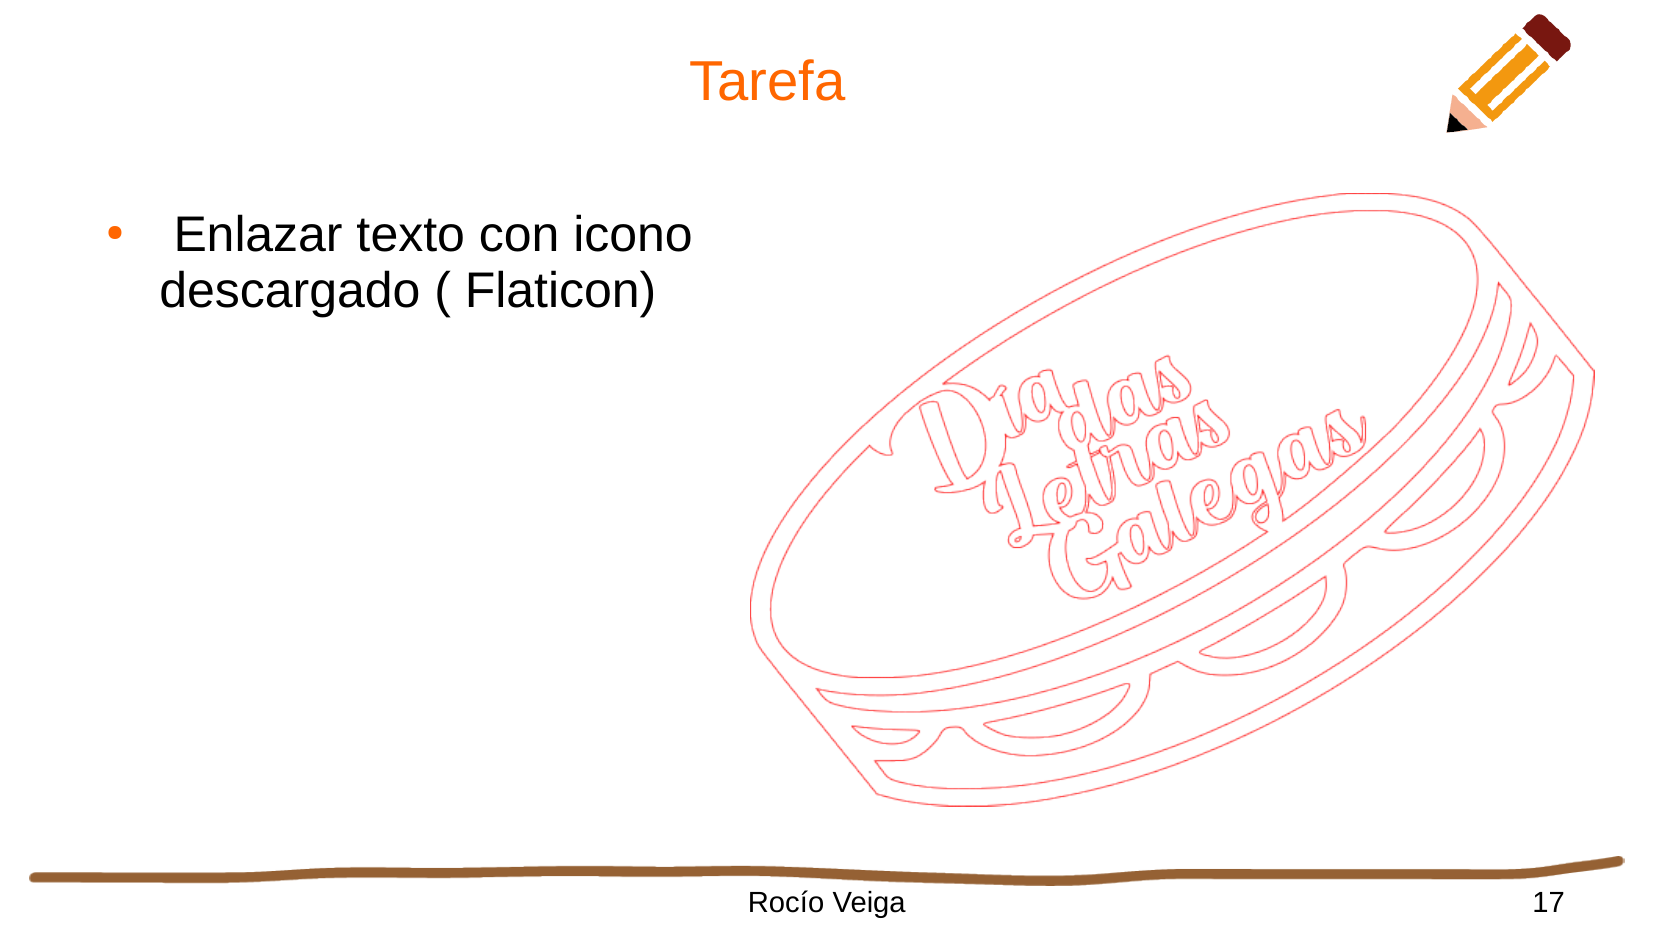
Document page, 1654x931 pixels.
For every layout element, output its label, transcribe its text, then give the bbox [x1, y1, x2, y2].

picture [29, 856, 1625, 886]
picture [750, 193, 1595, 807]
picture [1446, 14, 1571, 133]
list Enlazar texto con icono descargado ( Flaticon) [88, 206, 809, 857]
title Tarefa [88, 29, 1447, 133]
